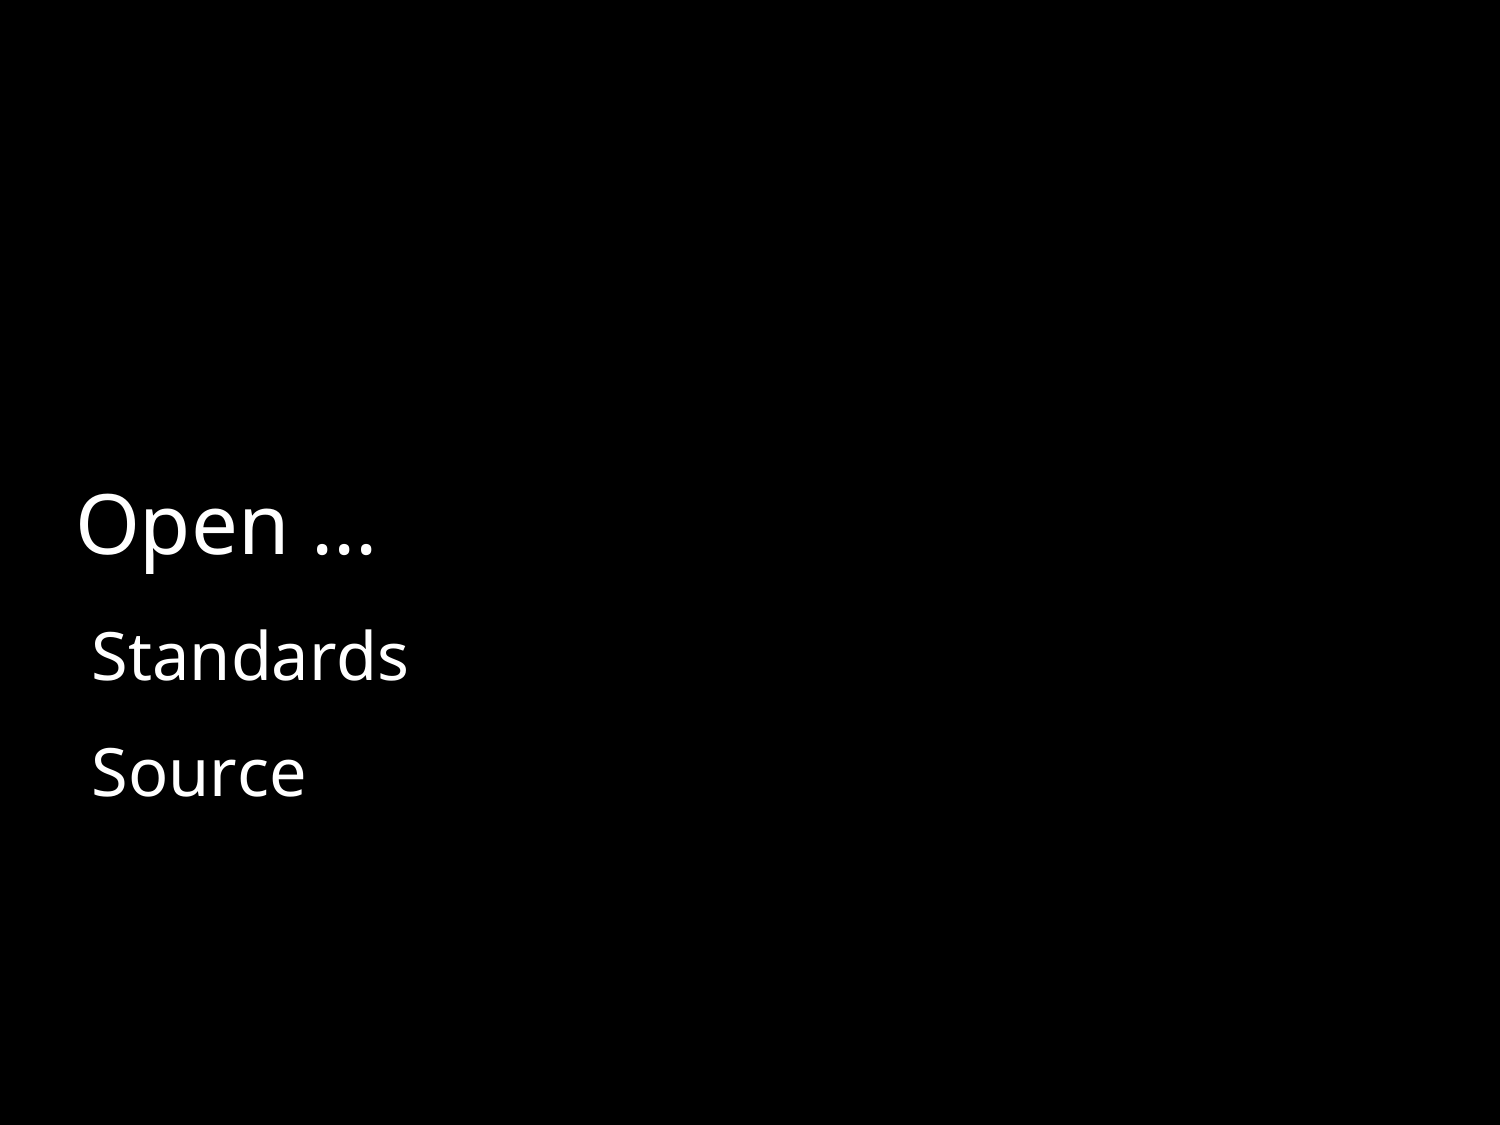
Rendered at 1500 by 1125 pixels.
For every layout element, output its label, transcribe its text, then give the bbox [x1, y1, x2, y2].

list Standards Source [75, 600, 1426, 1003]
title Open ... [75, 428, 1414, 600]
